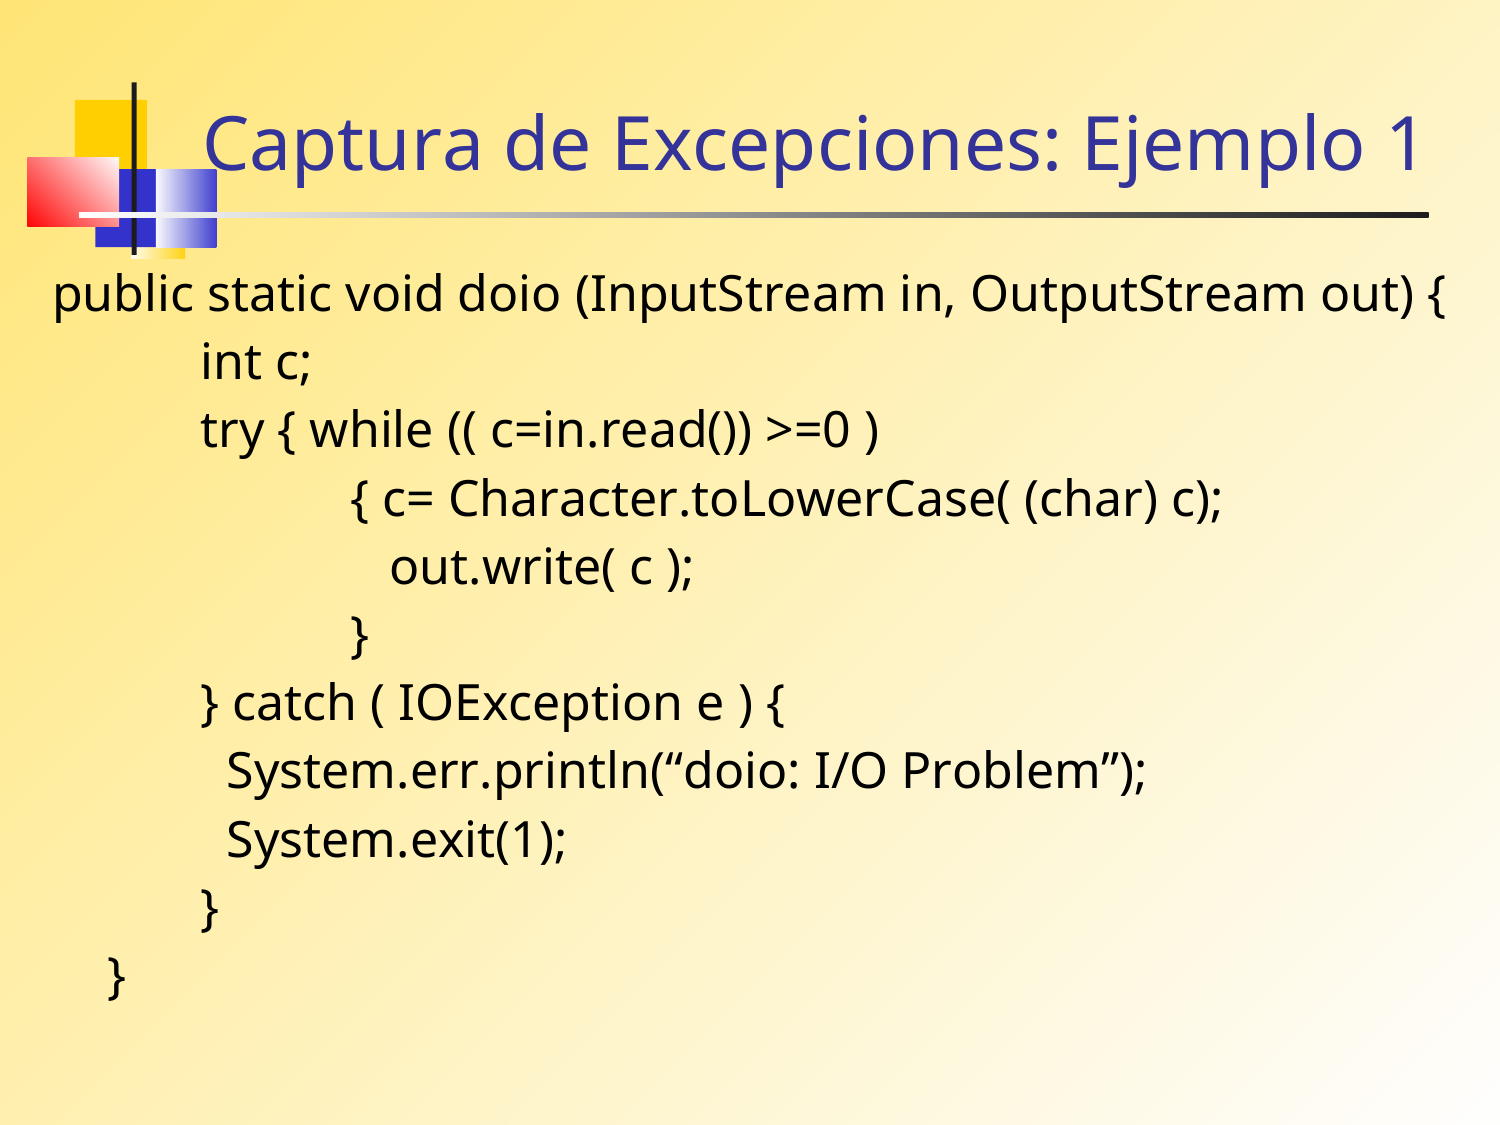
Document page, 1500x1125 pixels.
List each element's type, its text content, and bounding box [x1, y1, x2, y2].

title Captura de Excepciones: Ejemplo 1 [187, 37, 1466, 201]
list public static void doio (InputStream in, OutputStream out) { int c; try { while (( c=in.read()) >=0 ) { c= Character.toLowerCase( (char) c); out.write( c ); } } catch ( IOException e ) { System.err.println(“doio: I/O Problem”); System.exit(1); } } [37, 249, 1463, 1013]
